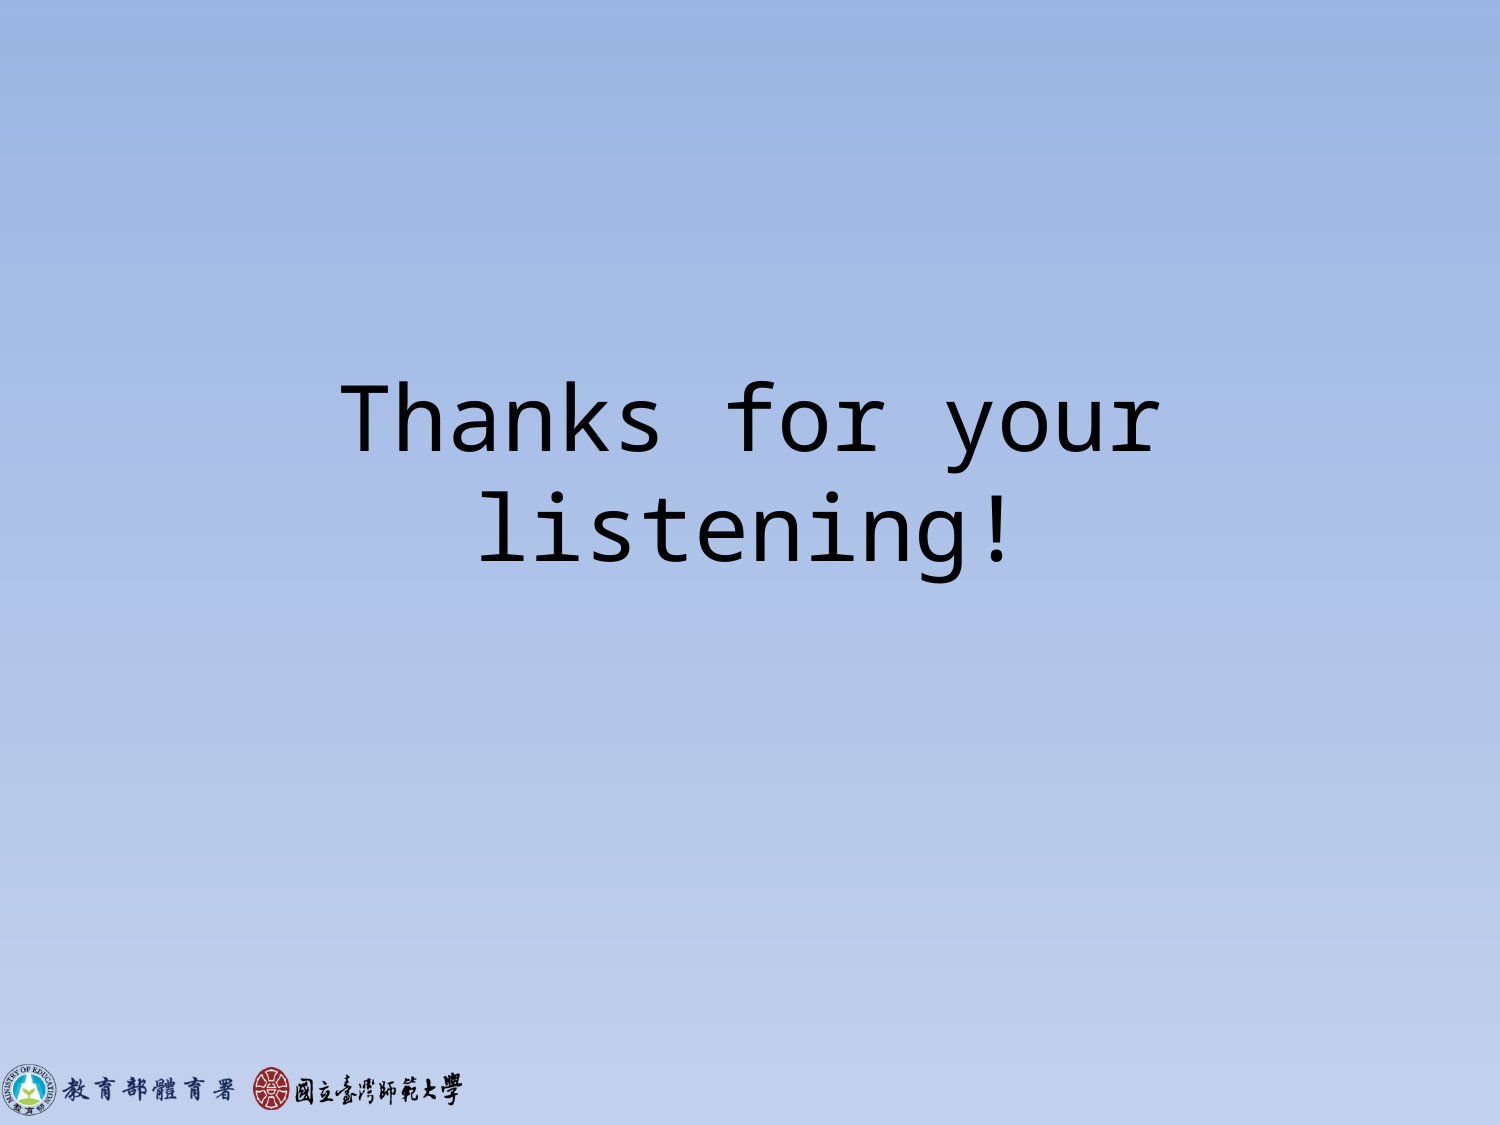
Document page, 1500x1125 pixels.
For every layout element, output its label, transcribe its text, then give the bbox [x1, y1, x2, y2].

title Thanks for your listening! [112, 349, 1388, 591]
